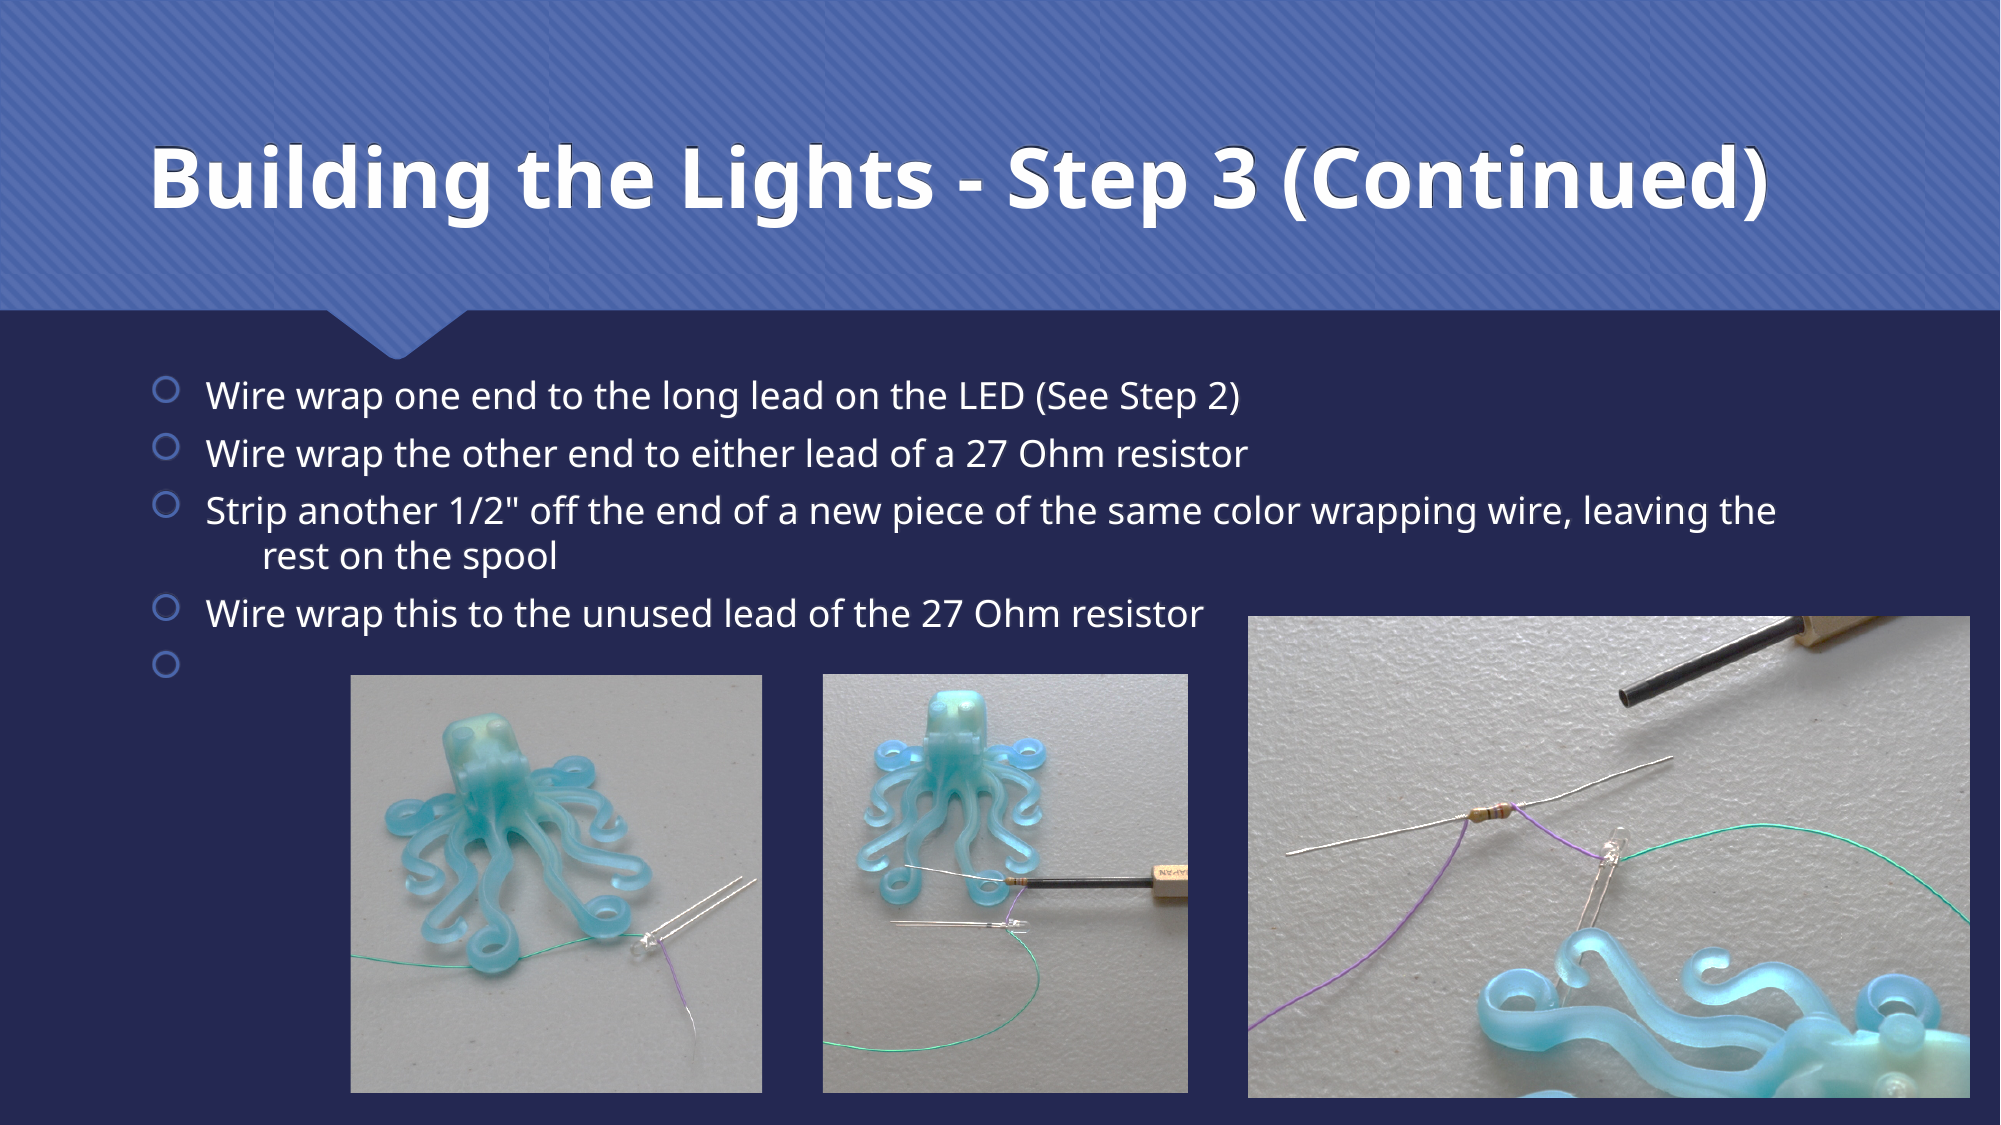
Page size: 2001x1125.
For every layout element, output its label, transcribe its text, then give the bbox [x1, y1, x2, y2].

picture [1248, 616, 1970, 1098]
list Wire wrap one end to the long lead on the LED (See Step 2) Wire wrap the other end to either lead of a 27 Ohm resistor Strip another 1/2" off the end of a new piece of the same color wrapping wire, leaving the rest on the spool Wire wrap this to the unused lead of the 27 Ohm resistor [134, 364, 1866, 962]
picture [822, 674, 1188, 1094]
picture [350, 675, 763, 1094]
title Building the Lights - Step 3 (Continued) [132, 73, 1868, 233]
